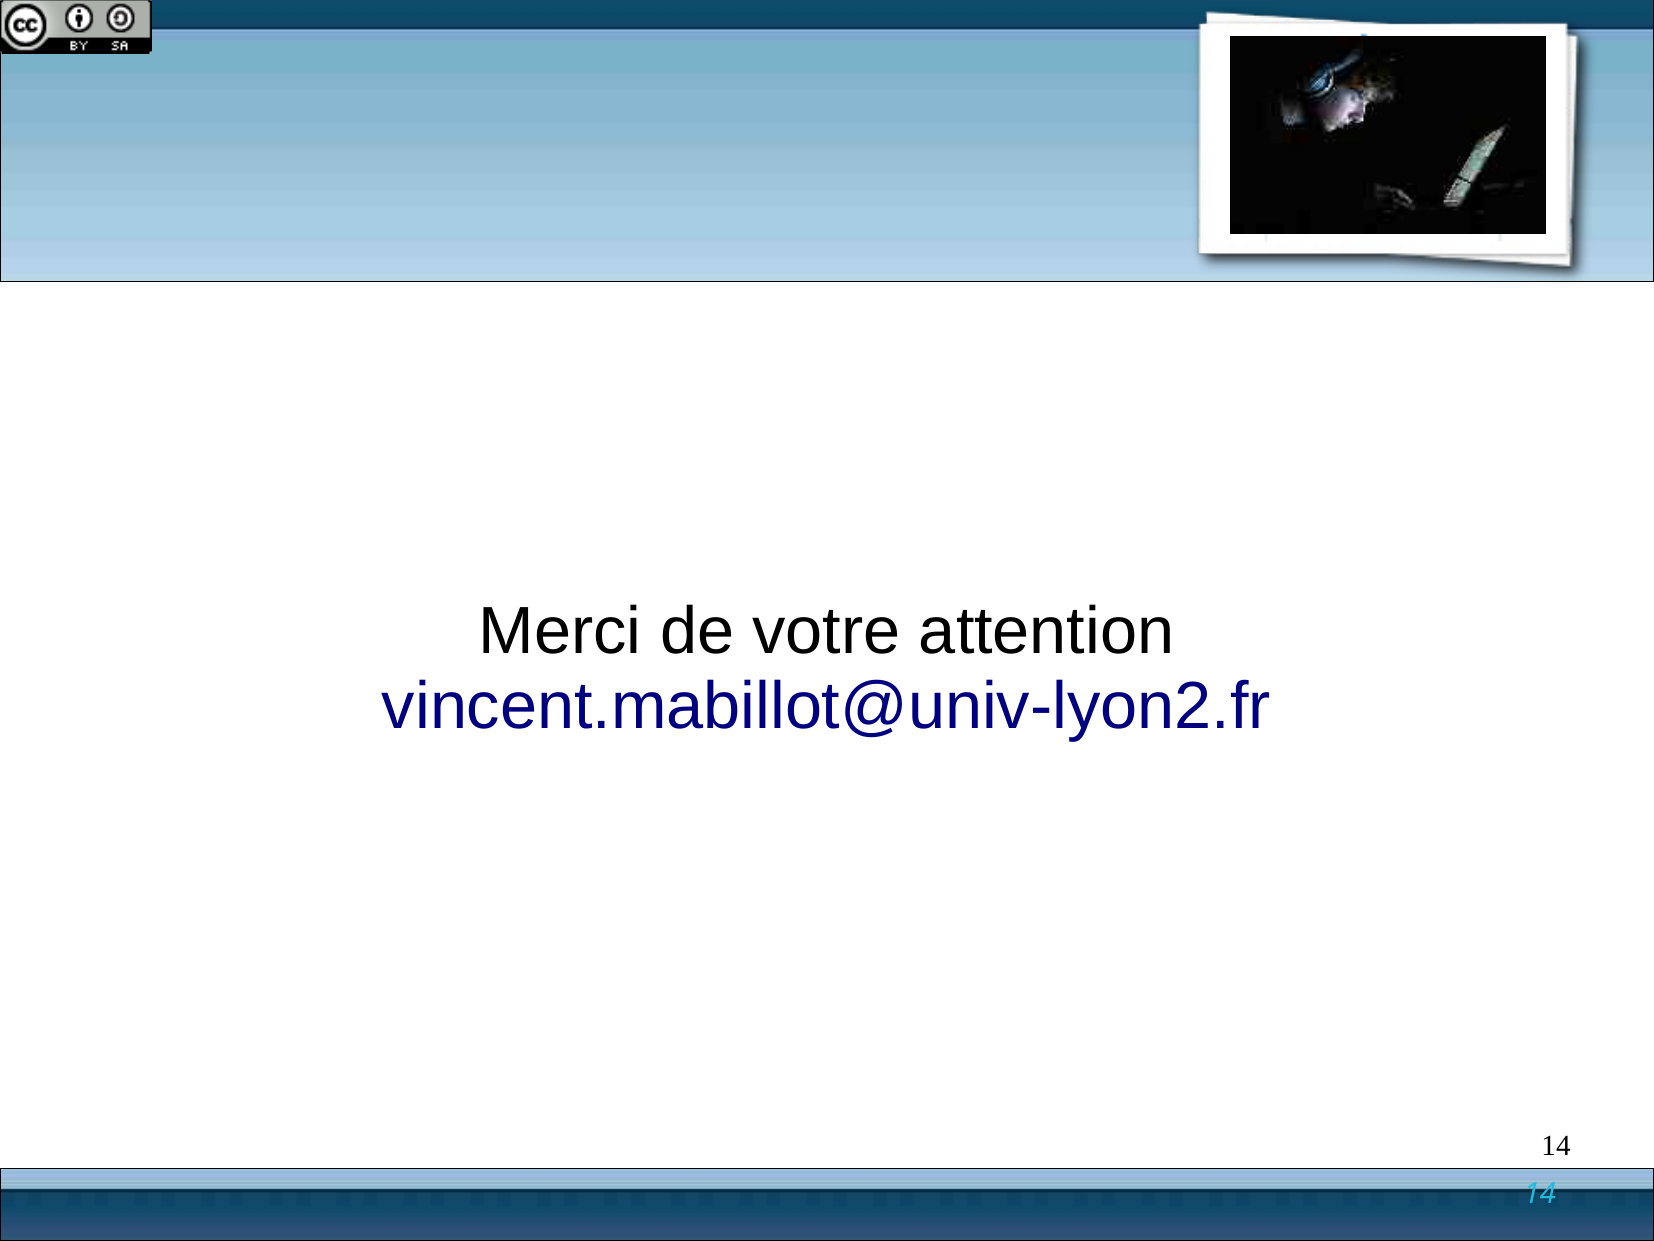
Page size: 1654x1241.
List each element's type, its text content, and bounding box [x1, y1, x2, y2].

picture [1, 1169, 1653, 1240]
subtitle Merci de votre attention vincent.mabillot@univ-lyon2.fr [82, 318, 1571, 1092]
picture [0, 0, 1653, 292]
